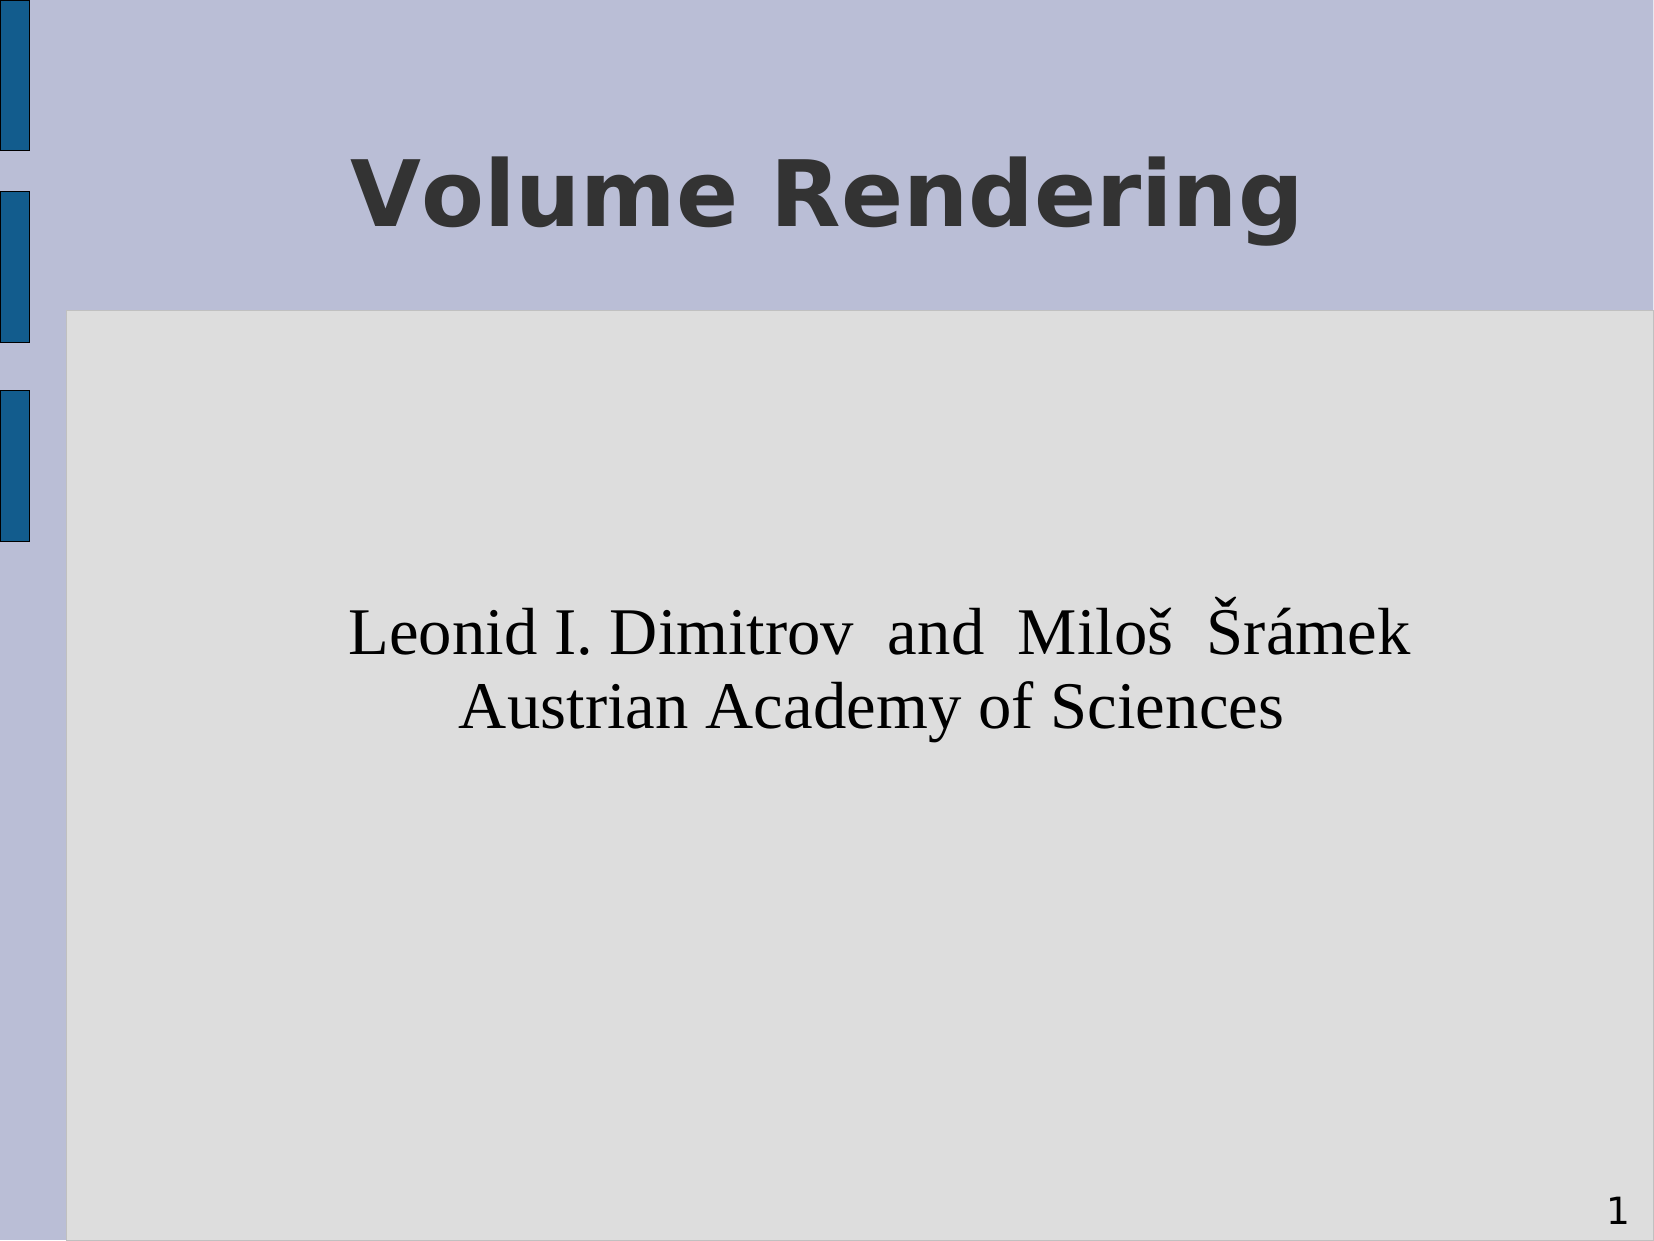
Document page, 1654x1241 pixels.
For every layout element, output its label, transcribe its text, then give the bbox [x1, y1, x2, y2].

title Volume Rendering [121, 83, 1534, 306]
subtitle Leonid I. Dimitrov and Miloš Šrámek Austrian Academy of Sciences [87, 587, 1639, 1207]
